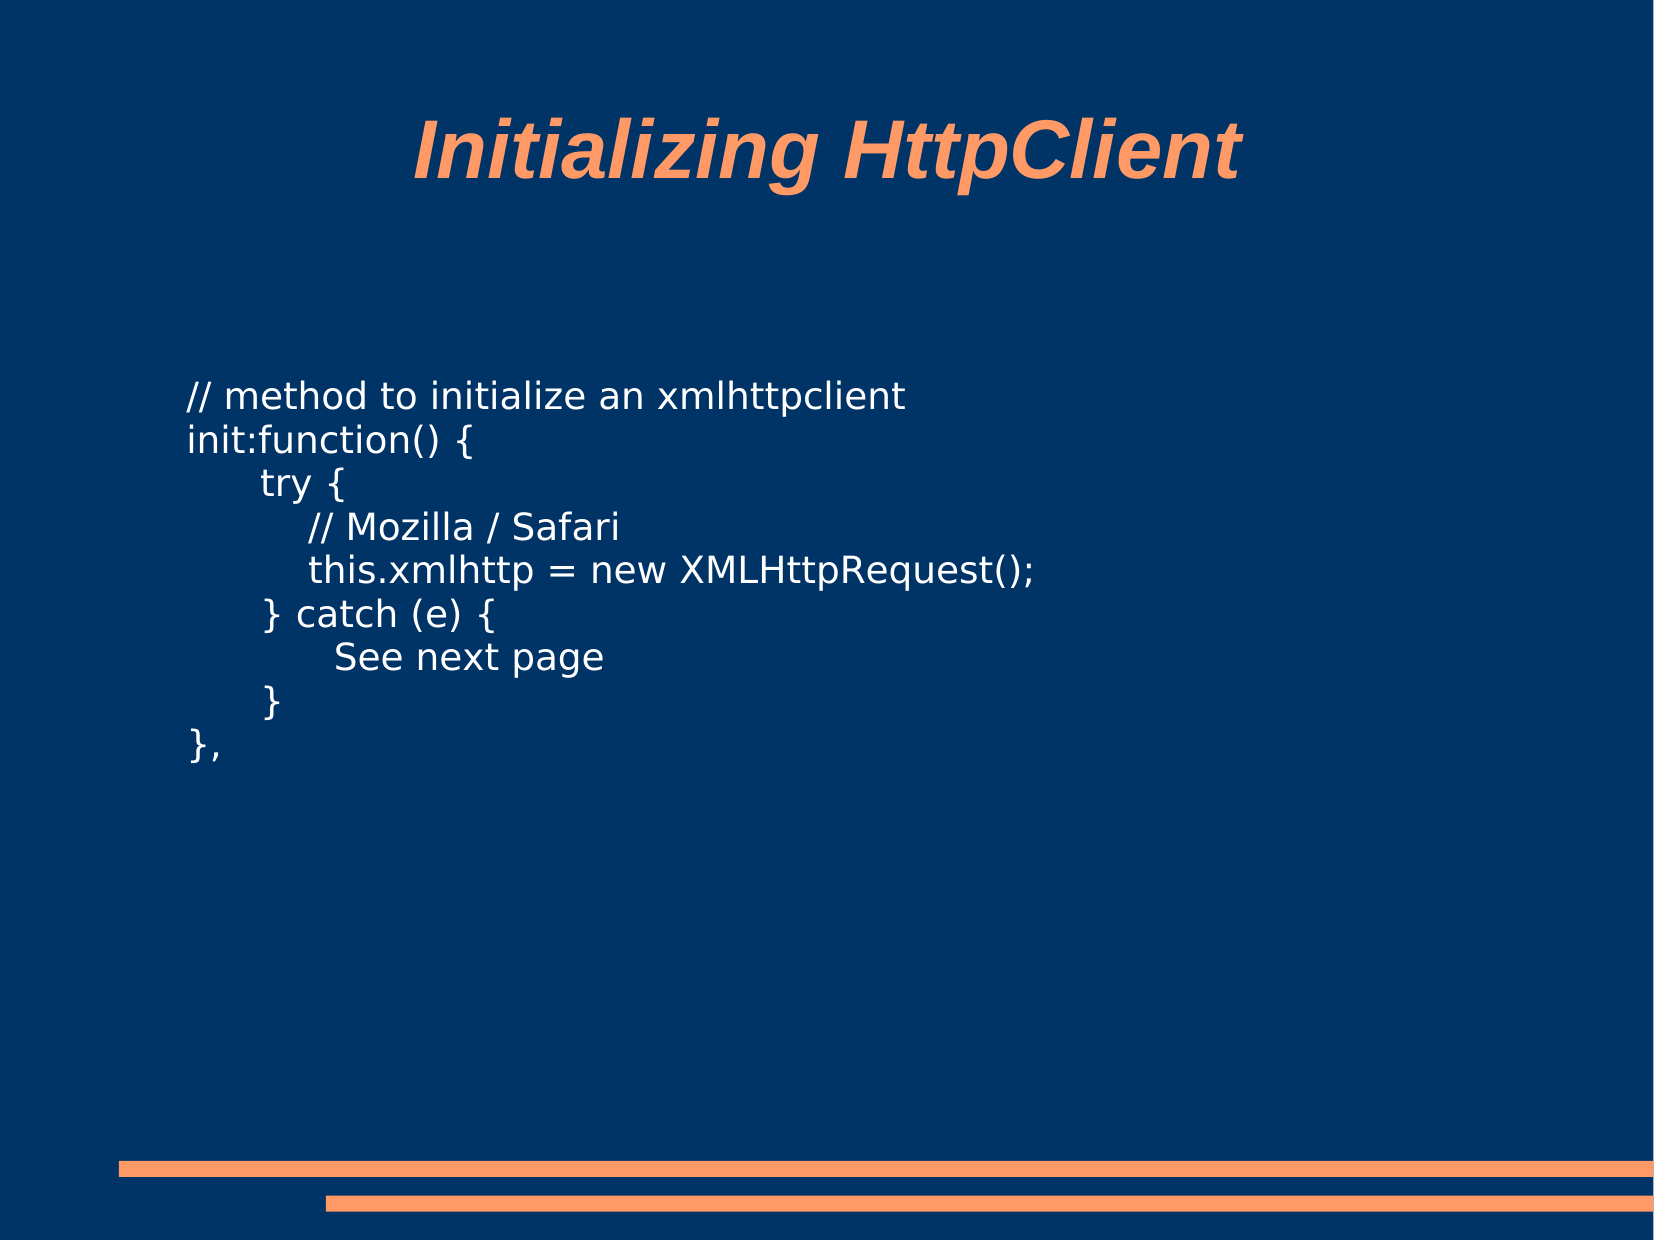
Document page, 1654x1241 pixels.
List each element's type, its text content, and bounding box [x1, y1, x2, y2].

title Initializing HttpClient [121, 46, 1534, 254]
text_box // method to initialize an xmlhttpclient init:function() { try { // Mozilla / Safari this.xmlhttp = new XMLHttpRequest(); } catch (e) { See next page } }, [112, 375, 1538, 767]
